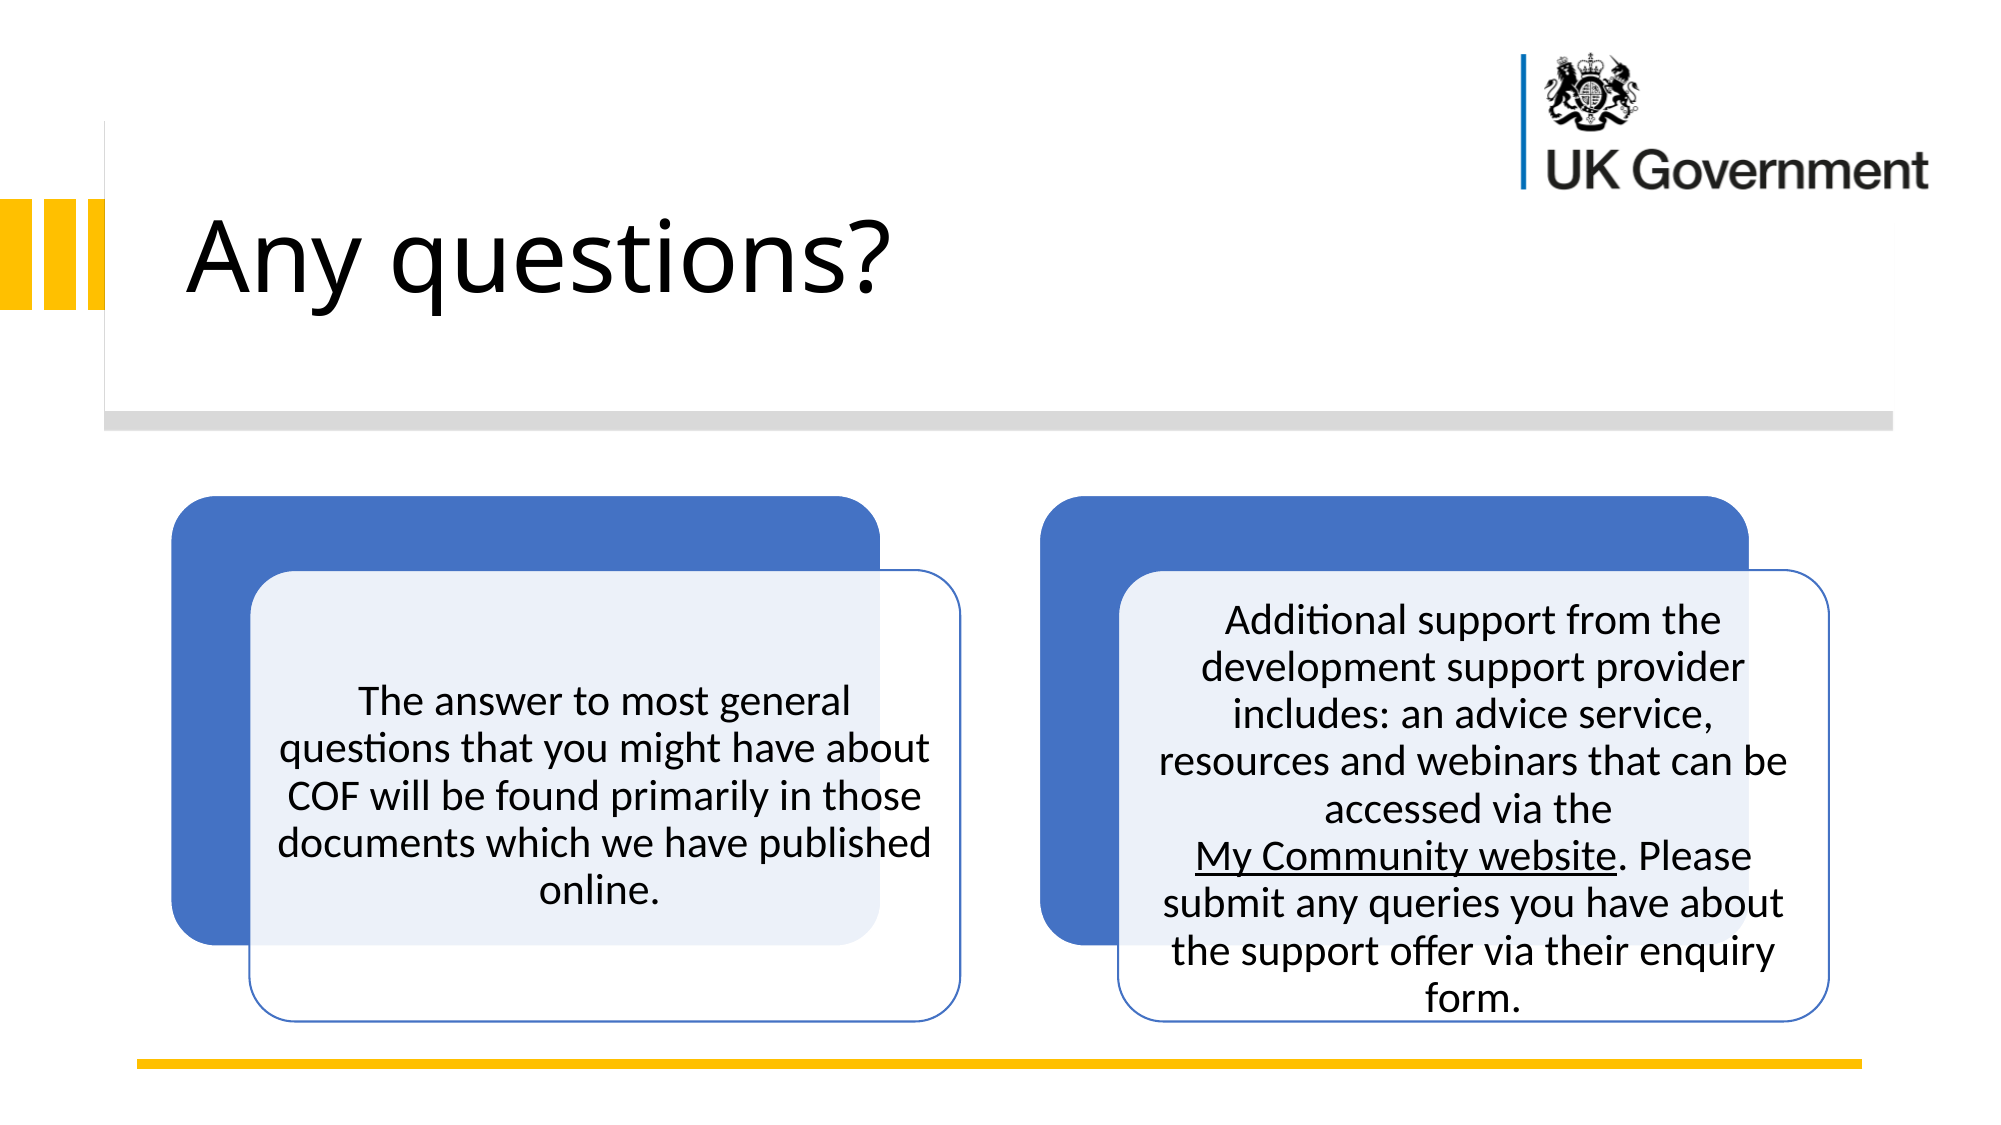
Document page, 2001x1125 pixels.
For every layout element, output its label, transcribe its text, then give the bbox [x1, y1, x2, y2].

text_box [0, 0, 2000, 1125]
text_box Additional support from the development support provider includes: an advice service, resources and webinars that can be accessed via the My Community website. Please submit any queries you have about the support offer via their enquiry form. [1118, 570, 1829, 1022]
title Any questions? [171, 132, 1840, 388]
picture [1505, 37, 1979, 223]
text_box The answer to most general questions that you might have about COF will be found primarily in those documents which we have published online. [249, 570, 961, 1022]
